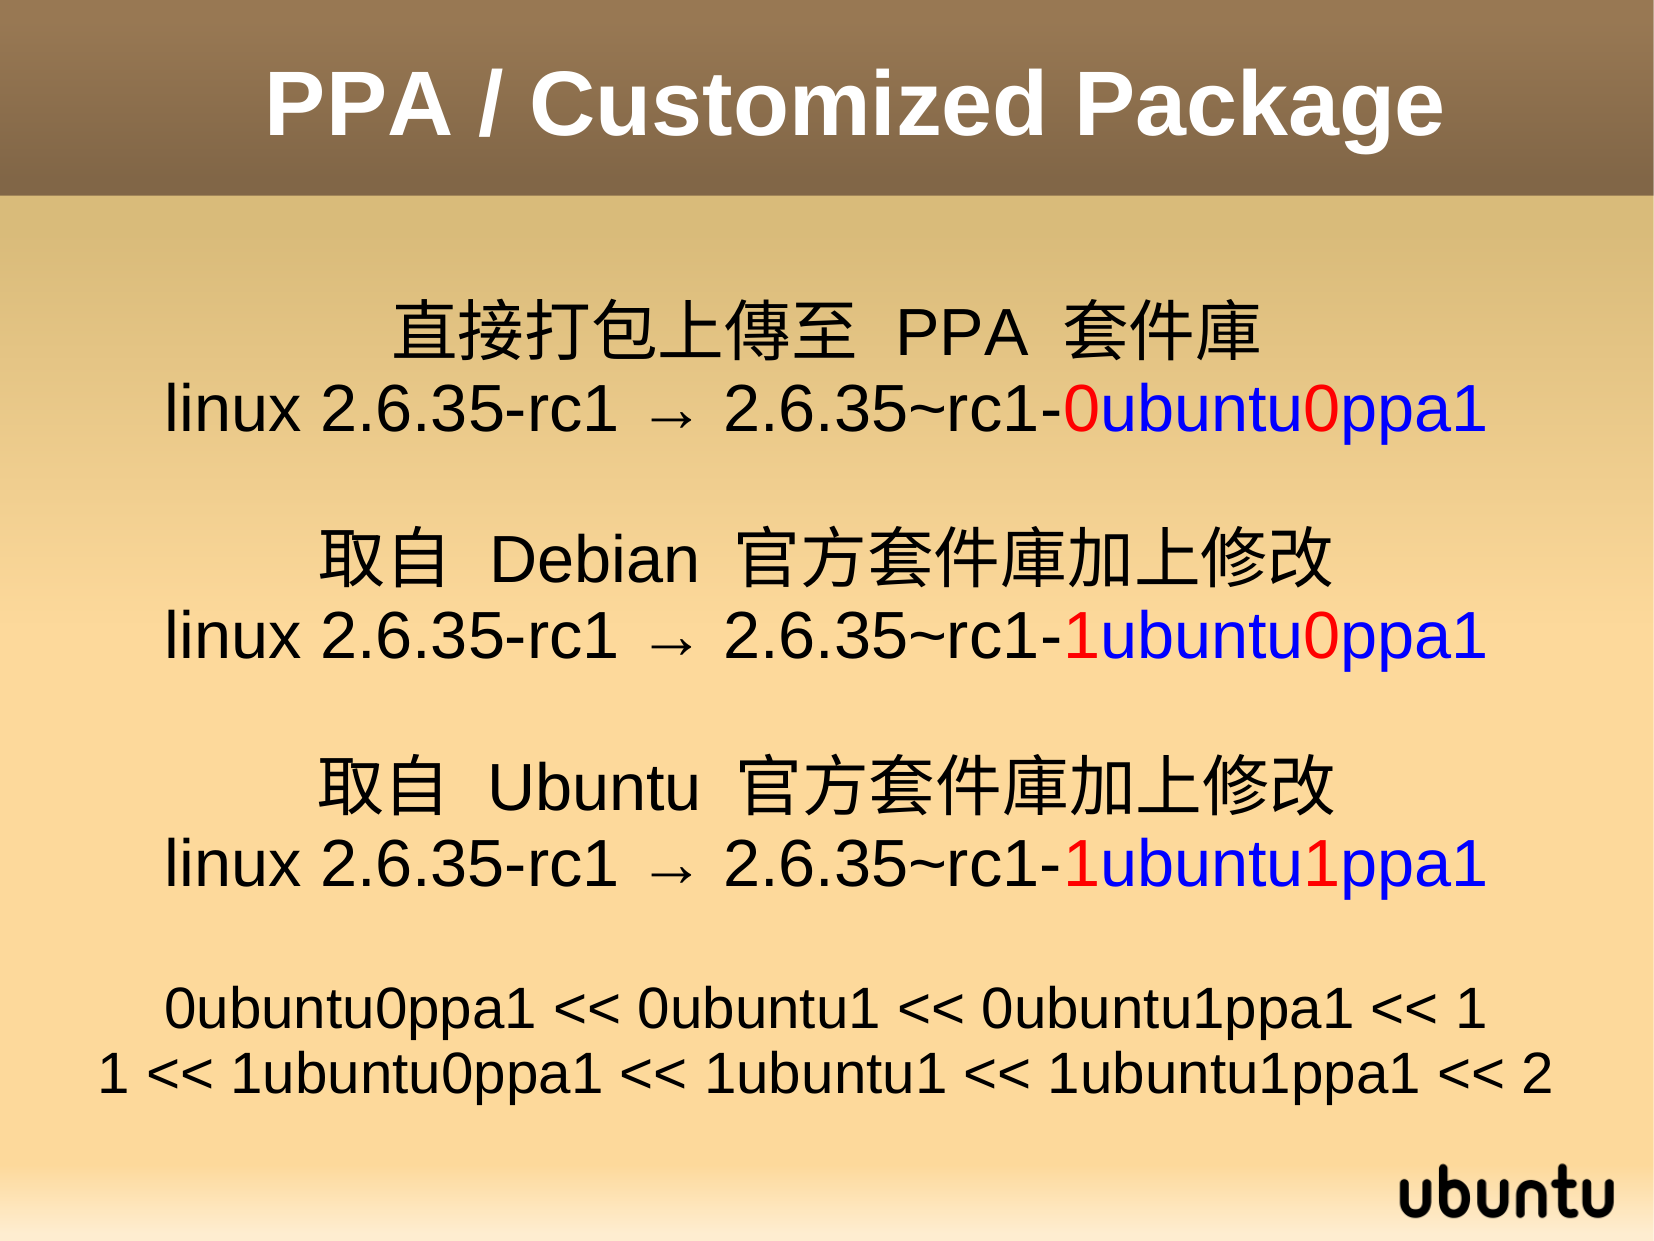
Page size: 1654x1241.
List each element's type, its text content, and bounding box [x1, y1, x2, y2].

picture [0, 0, 1654, 1241]
title PPA / Customized Package [76, 7, 1565, 200]
subtitle 直接打包上傳至 PPA 套件庫 linux 2.6.35-rc1 → 2.6.35~rc1-0ubuntu0ppa1 取自 Debian 官方套件庫加上修改 linux 2.6.35-rc1 → 2.6.35~rc1-1ubuntu0ppa1 取自 Ubuntu 官方套件庫加上修改 linux 2.6.35-rc1 → 2.6.35~rc1-1ubuntu1ppa1 0ubuntu0ppa1 << 0ubuntu1 << 0ubuntu1ppa1 << 1 1 << 1ubuntu0ppa1 << 1ubuntu1 << 1ubuntu1ppa1 << 2 [82, 288, 1571, 1111]
